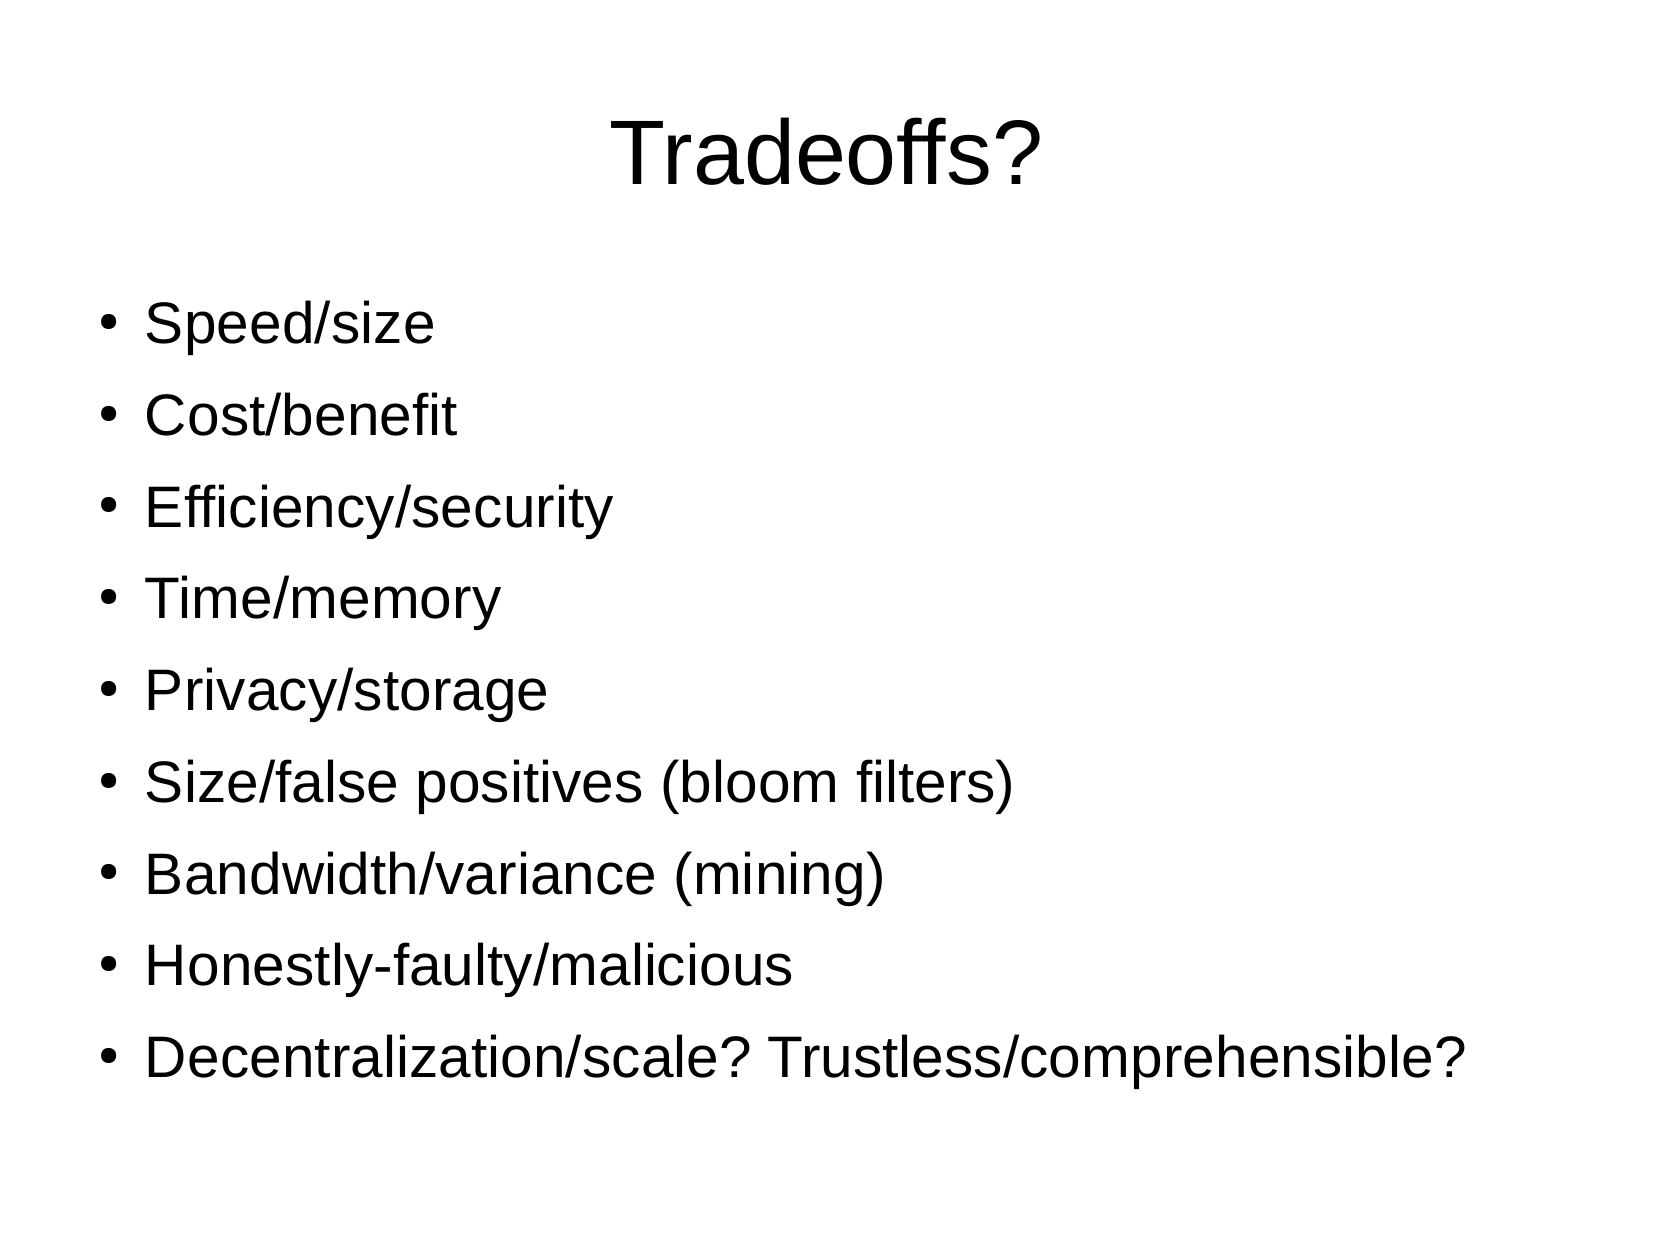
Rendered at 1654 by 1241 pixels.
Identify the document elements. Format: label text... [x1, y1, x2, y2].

list Speed/size Cost/benefit Efficiency/security Time/memory Privacy/storage Size/false positives (bloom filters) Bandwidth/variance (mining) Honestly-faulty/malicious Decentralization/scale? Trustless/comprehensible? [82, 290, 1571, 1096]
title Tradeoffs? [82, 49, 1571, 257]
